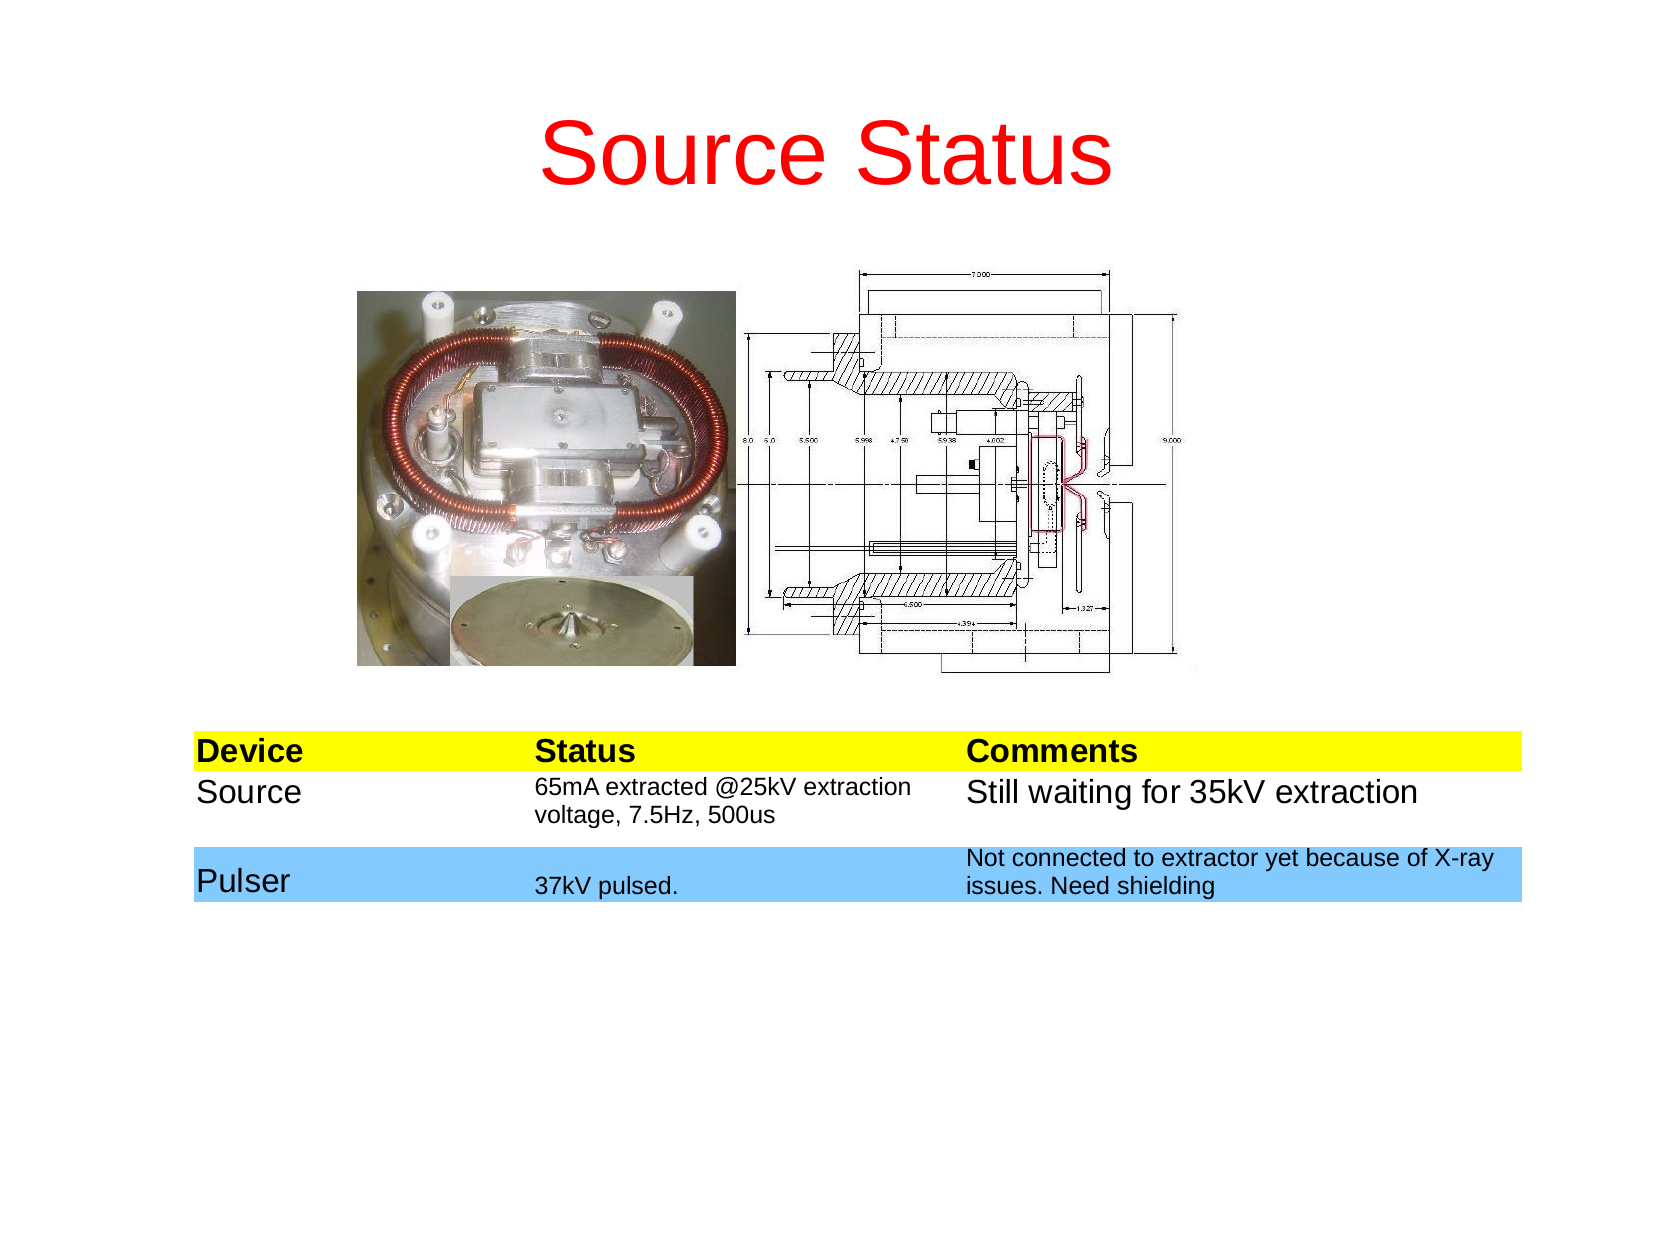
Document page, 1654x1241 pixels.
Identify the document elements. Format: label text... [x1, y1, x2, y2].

chart [194, 731, 1525, 984]
title Source Status [82, 49, 1571, 257]
picture [356, 232, 1208, 706]
